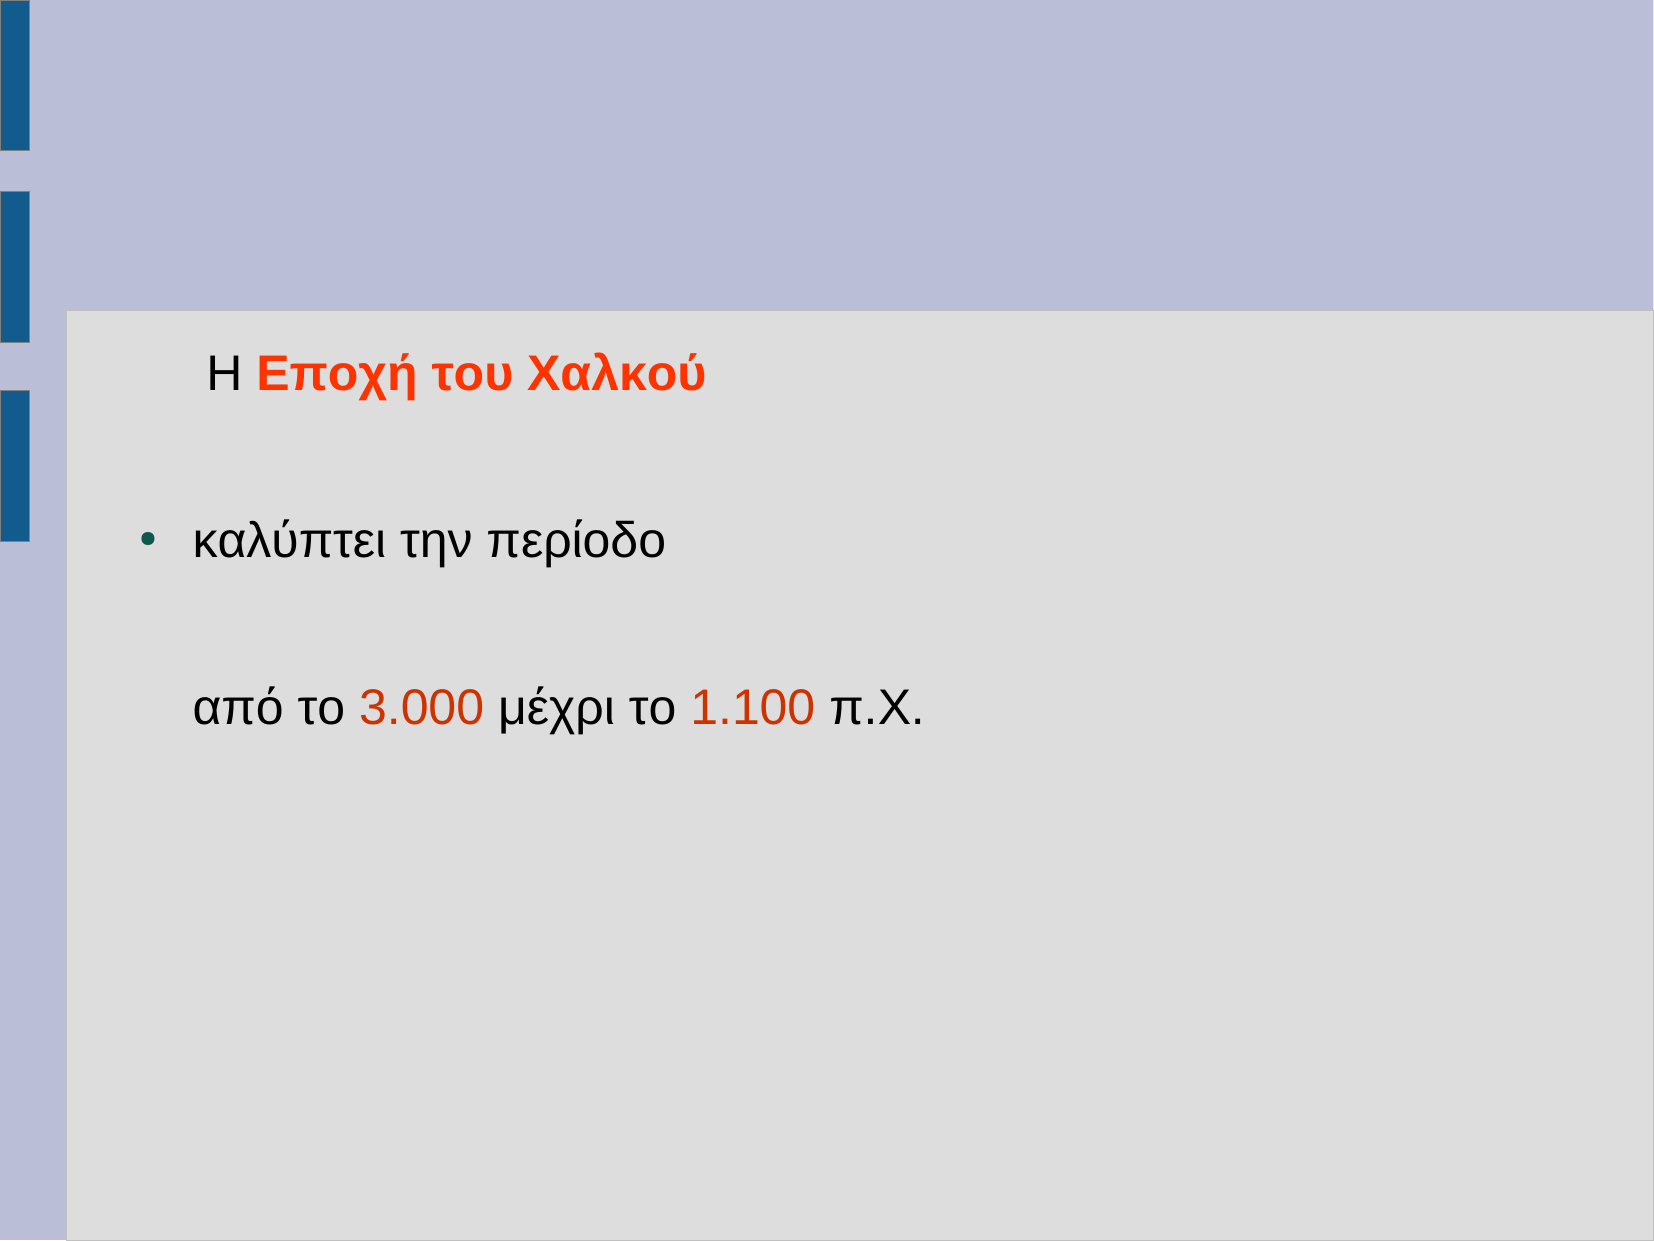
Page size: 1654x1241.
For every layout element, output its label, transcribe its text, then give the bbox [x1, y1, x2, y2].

list Η Εποχή του Χαλκού καλύπτει την περίοδο από το 3.000 μέχρι το 1.100 π.Χ. [121, 344, 1534, 1127]
